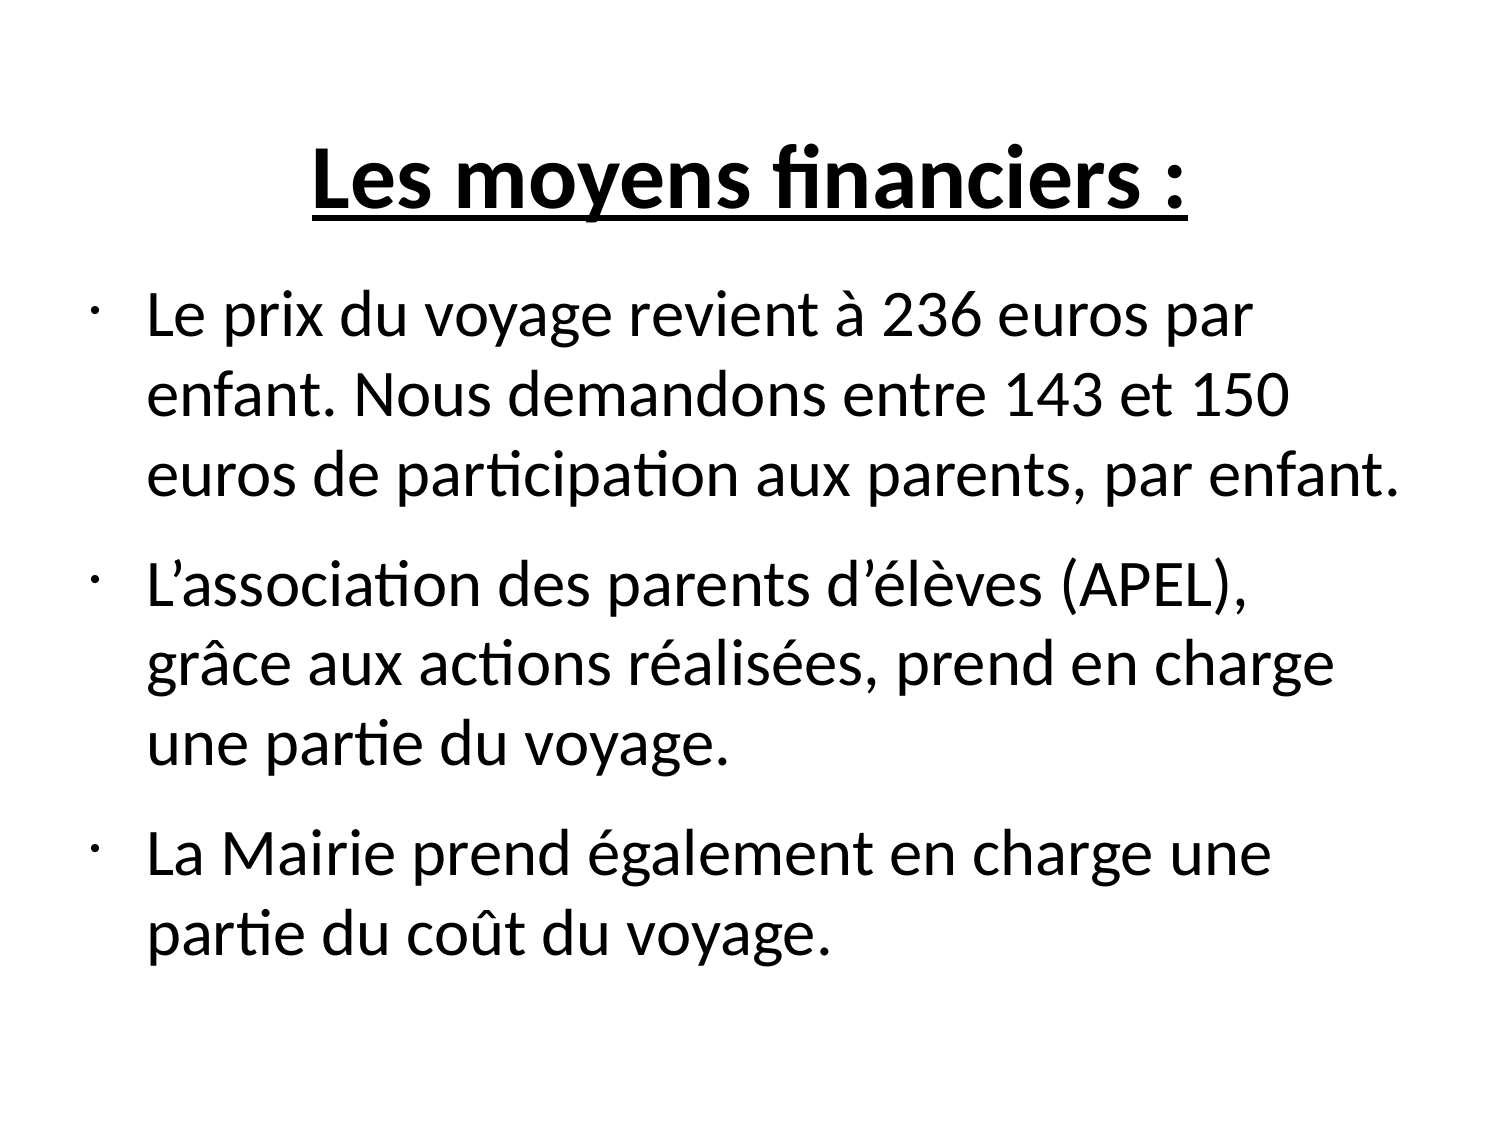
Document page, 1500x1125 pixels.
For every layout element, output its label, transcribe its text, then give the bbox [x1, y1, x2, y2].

title Les moyens financiers : [75, 0, 1425, 188]
list Le prix du voyage revient à 236 euros par enfant. Nous demandons entre 143 et 150 euros de participation aux parents, par enfant. L’association des parents d’élèves (APEL), grâce aux actions réalisées, prend en charge une partie du voyage. La Mairie prend également en charge une partie du coût du voyage. [75, 262, 1425, 1005]
